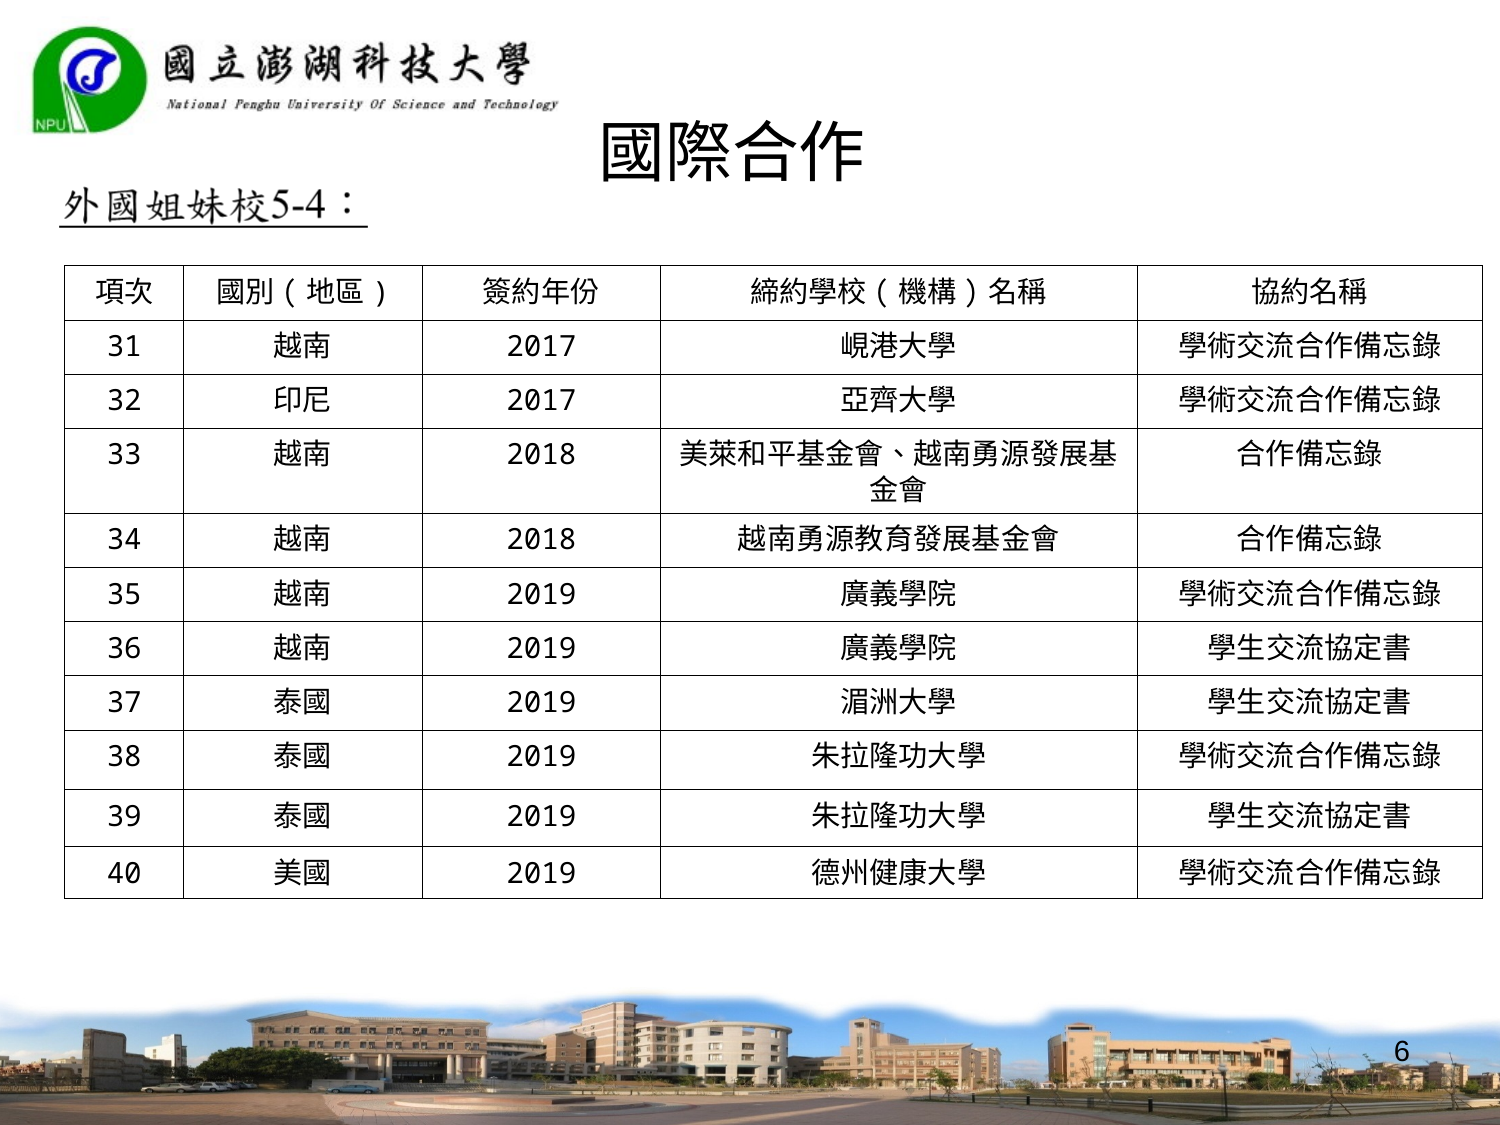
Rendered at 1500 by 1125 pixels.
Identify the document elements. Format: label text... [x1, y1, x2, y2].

table_cell 美萊和平基金會、越南勇源發展基金會 [661, 429, 1137, 513]
table_header 簽約年份 [423, 266, 660, 320]
table_cell 廣義學院 [661, 622, 1137, 675]
table_header 項次 [65, 266, 183, 320]
table_cell 越南 [184, 514, 422, 567]
table_cell 峴港大學 [661, 321, 1137, 374]
table_cell 39 [65, 790, 183, 846]
table_cell 越南 [184, 568, 422, 621]
table_cell 泰國 [184, 790, 422, 846]
table_cell 學生交流協定書 [1138, 790, 1482, 846]
table_cell 學術交流合作備忘錄 [1138, 568, 1482, 621]
table_cell 學生交流協定書 [1138, 622, 1482, 675]
table_cell 36 [65, 622, 183, 675]
picture [0, 0, 1500, 1125]
table_cell 34 [65, 514, 183, 567]
table_cell 泰國 [184, 731, 422, 789]
table_cell 2017 [423, 321, 660, 374]
table_header 協約名稱 [1138, 266, 1482, 320]
table_cell 2019 [423, 847, 660, 898]
table_cell 35 [65, 568, 183, 621]
table_cell 2017 [423, 375, 660, 428]
table_cell 泰國 [184, 676, 422, 730]
table_header 國別(地區) [184, 266, 422, 320]
table_cell 美國 [184, 847, 422, 898]
table_cell 33 [65, 429, 183, 513]
table_cell 學術交流合作備忘錄 [1138, 731, 1482, 789]
table_cell 40 [65, 847, 183, 898]
table_cell 廣義學院 [661, 568, 1137, 621]
table_cell 32 [65, 375, 183, 428]
table_cell 朱拉隆功大學 [661, 731, 1137, 789]
table_cell 湄洲大學 [661, 676, 1137, 730]
table_cell 德州健康大學 [661, 847, 1137, 898]
table_cell 學術交流合作備忘錄 [1138, 847, 1482, 898]
table_cell 2019 [423, 731, 660, 789]
text_box 國際合作 [383, 101, 1081, 198]
table_cell 學術交流合作備忘錄 [1138, 321, 1482, 374]
table_cell 朱拉隆功大學 [661, 790, 1137, 846]
table_cell 2018 [423, 514, 660, 567]
table_cell 合作備忘錄 [1138, 514, 1482, 567]
text_box <編號> [1074, 1024, 1426, 1103]
table_cell 越南 [184, 321, 422, 374]
table_cell 2018 [423, 429, 660, 513]
table_cell 2019 [423, 568, 660, 621]
table_cell 2019 [423, 790, 660, 846]
table_cell 2019 [423, 622, 660, 675]
table_cell 2019 [423, 676, 660, 730]
table_cell 學生交流協定書 [1138, 676, 1482, 730]
table_cell 亞齊大學 [661, 375, 1137, 428]
table_cell 印尼 [184, 375, 422, 428]
table_cell 31 [65, 321, 183, 374]
table_cell 學術交流合作備忘錄 [1138, 375, 1482, 428]
table_cell 越南 [184, 429, 422, 513]
table_cell 越南勇源教育發展基金會 [661, 514, 1137, 567]
table_header 締約學校(機構)名稱 [661, 266, 1137, 320]
table_cell 合作備忘錄 [1138, 429, 1482, 513]
table_cell 37 [65, 676, 183, 730]
table_cell 越南 [184, 622, 422, 675]
table_cell 38 [65, 731, 183, 789]
